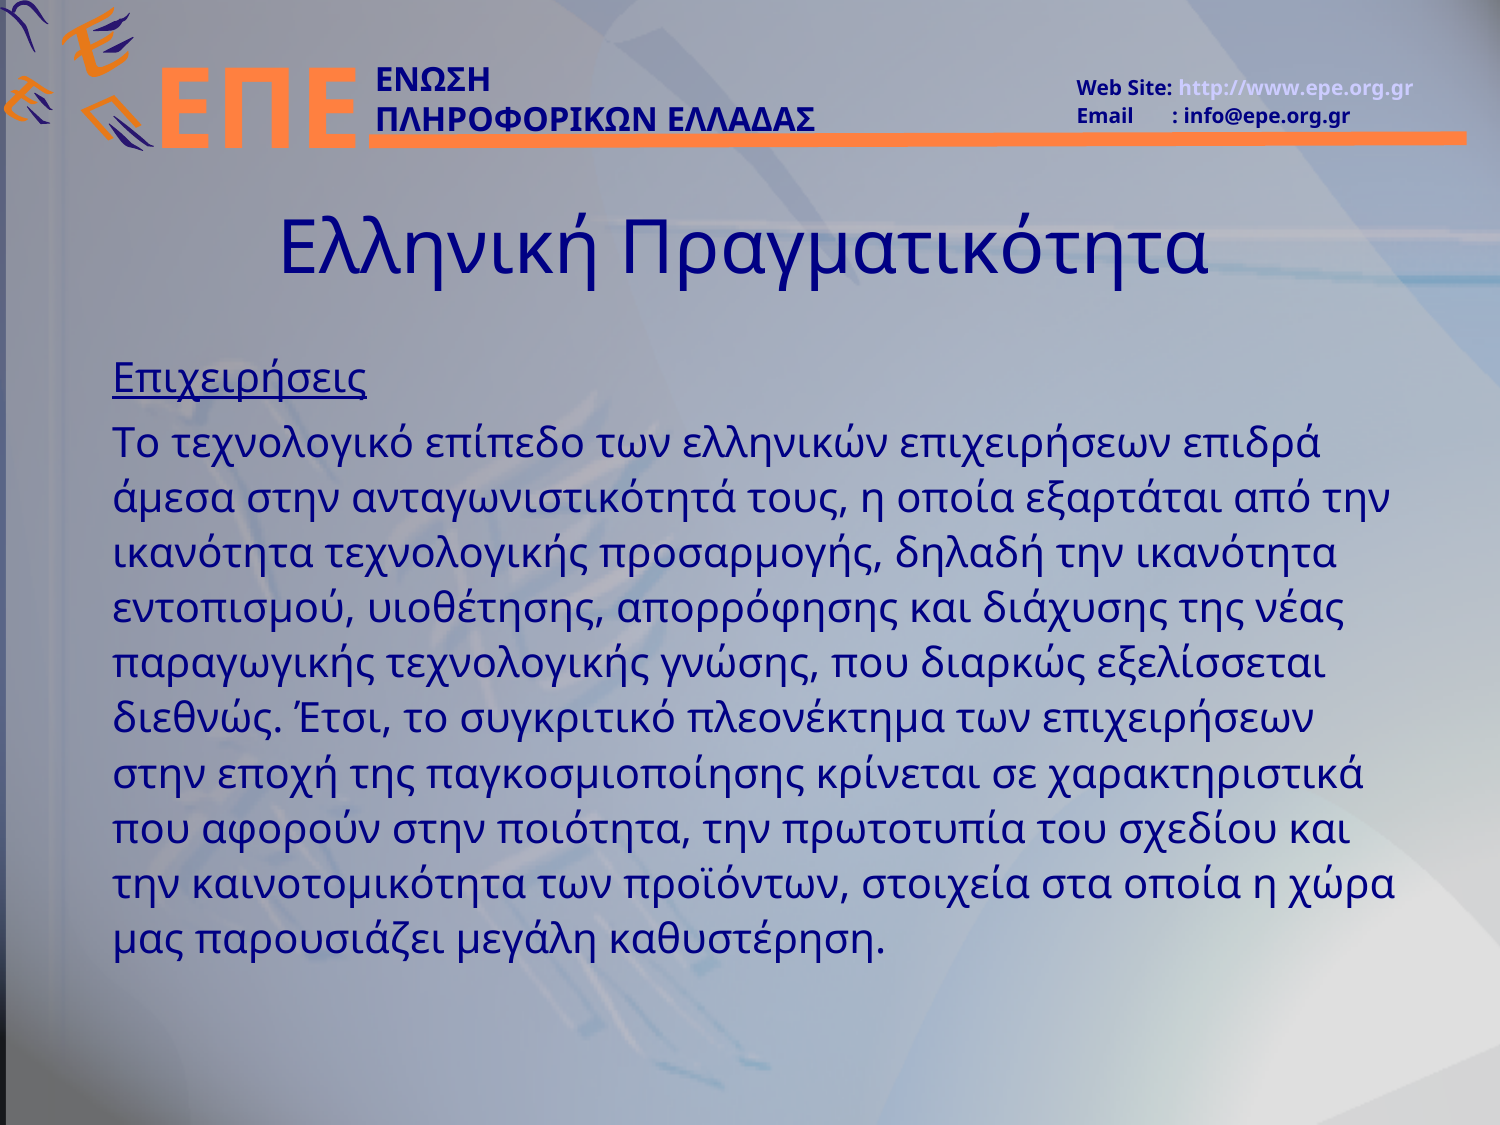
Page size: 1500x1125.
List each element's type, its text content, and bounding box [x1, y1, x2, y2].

title Ελληνική Πραγματικότητα [29, 149, 1459, 338]
list Επιχειρήσεις Το τεχνολογικό επίπεδο των ελληνικών επιχειρήσεων επιδρά άμεσα στην ανταγωνιστικότητά τους, η οποία εξαρτάται από την ικανότητα τεχνολογικής προσαρμογής, δηλαδή την ικανότητα εντοπισμού, υιοθέτησης, απορρόφησης και διάχυσης της νέας παραγωγικής τεχνολογικής γνώσης, που διαρκώς εξελίσσεται διεθνώς. Έτσι, το συγκριτικό πλεονέκτημα των επιχειρήσεων στην εποχή της παγκοσμιοποίησης κρίνεται σε χαρακτηριστικά που αφορούν στην ποιότητα, την πρωτοτυπία του σχεδίου και την καινοτομικότητα των προϊόντων, στοιχεία στα οποία η χώρα μας παρουσιάζει μεγάλη καθυστέρηση. [41, 337, 1435, 1073]
